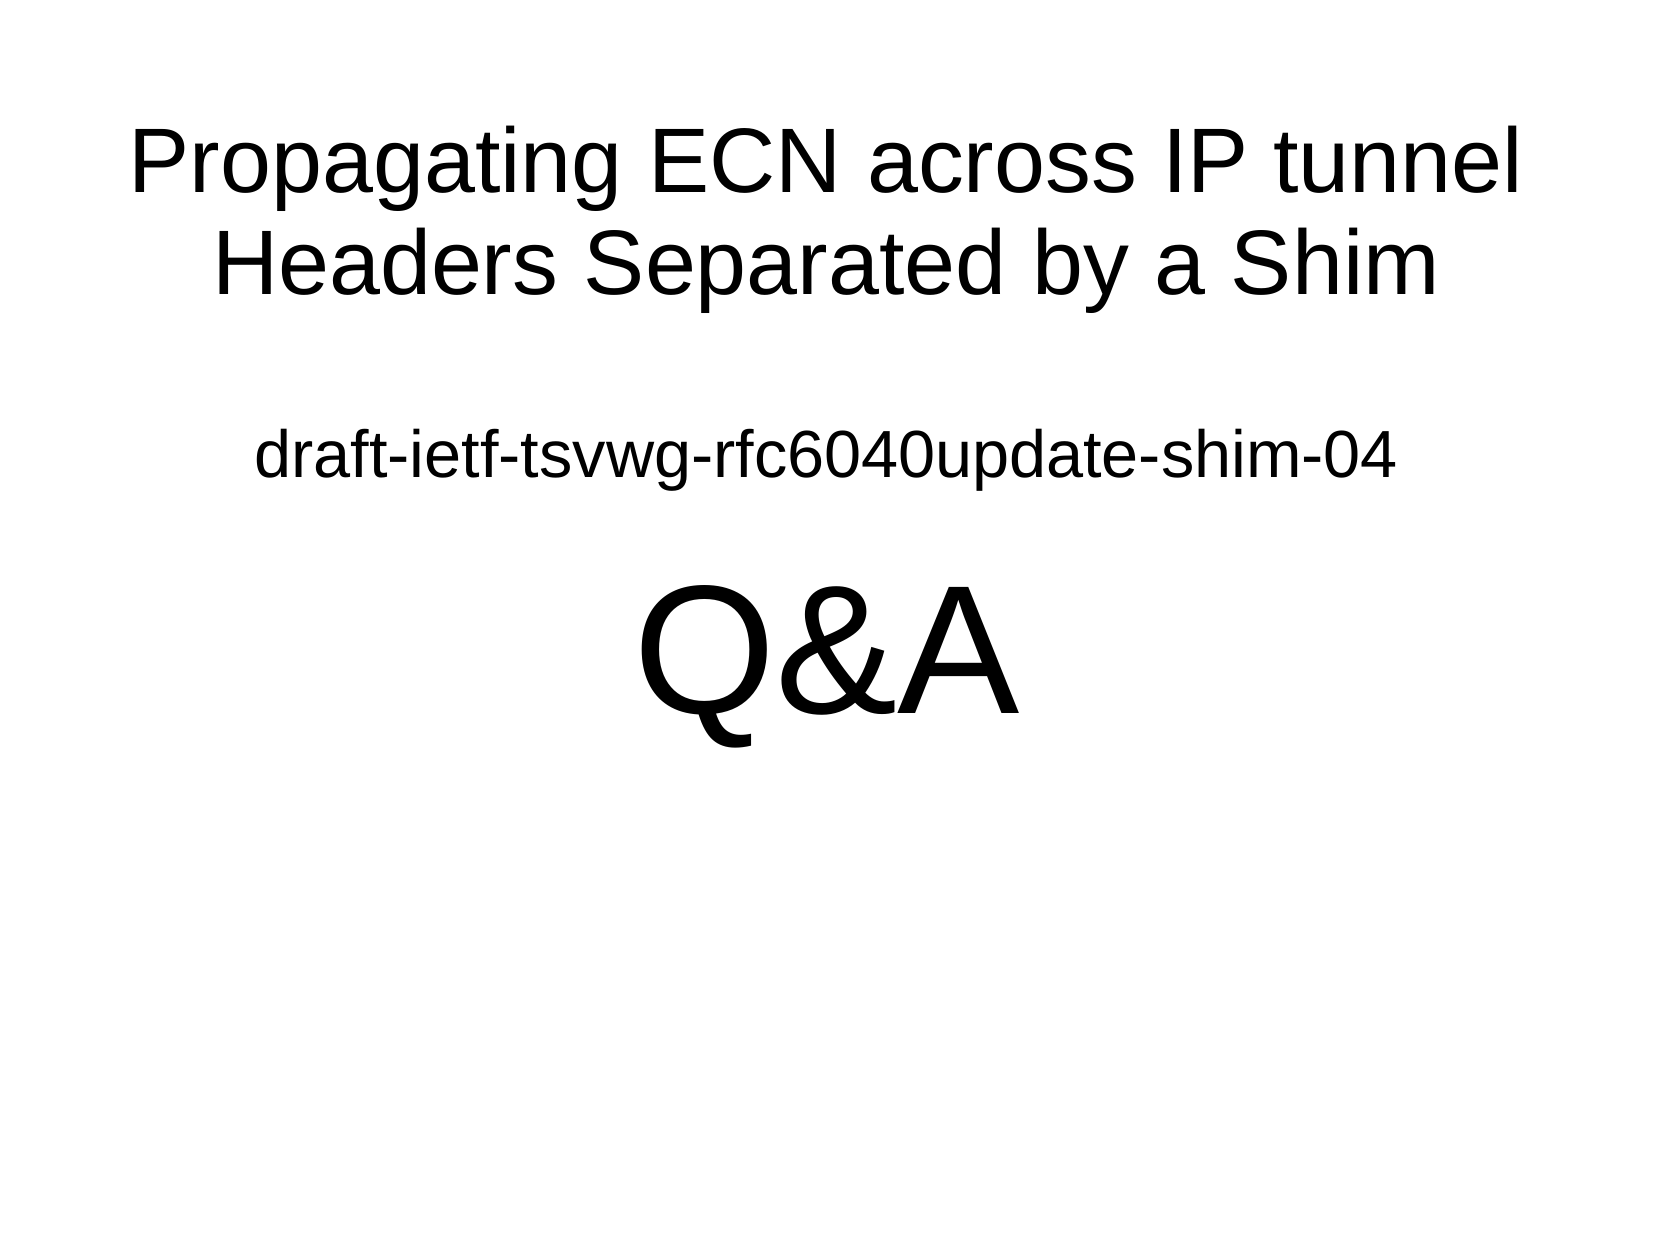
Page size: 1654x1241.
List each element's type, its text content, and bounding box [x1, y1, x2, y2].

subtitle Q&A [82, 290, 1571, 1010]
title Propagating ECN across IP tunnel Headers Separated by a Shim draft-ietf-tsvwg-rfc6040update-shim-04 [82, 3, 1571, 290]
